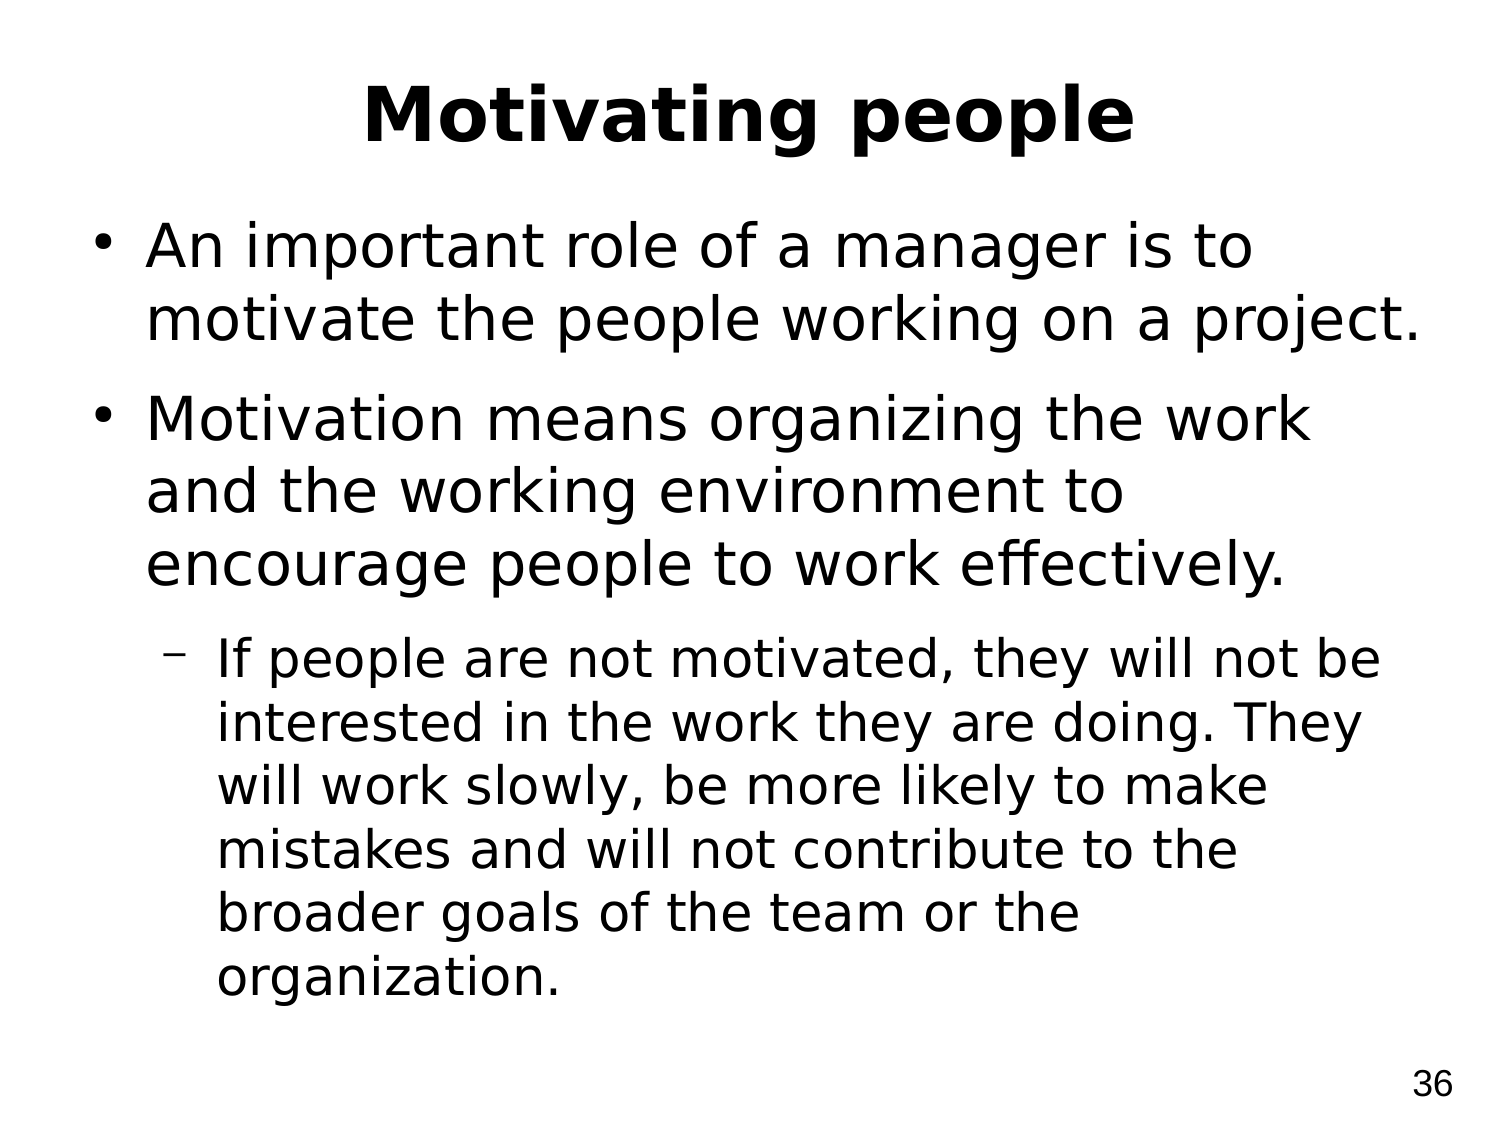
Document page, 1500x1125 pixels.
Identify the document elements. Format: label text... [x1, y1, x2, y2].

list An important role of a manager is to motivate the people working on a project. Motivation means organizing the work and the working environment to encourage people to work effectively. If people are not motivated, they will not be interested in the work they are doing. They will work slowly, be more likely to make mistakes and will not contribute to the broader goals of the team or the organization. [75, 206, 1425, 1093]
title Motivating people [75, 44, 1425, 177]
